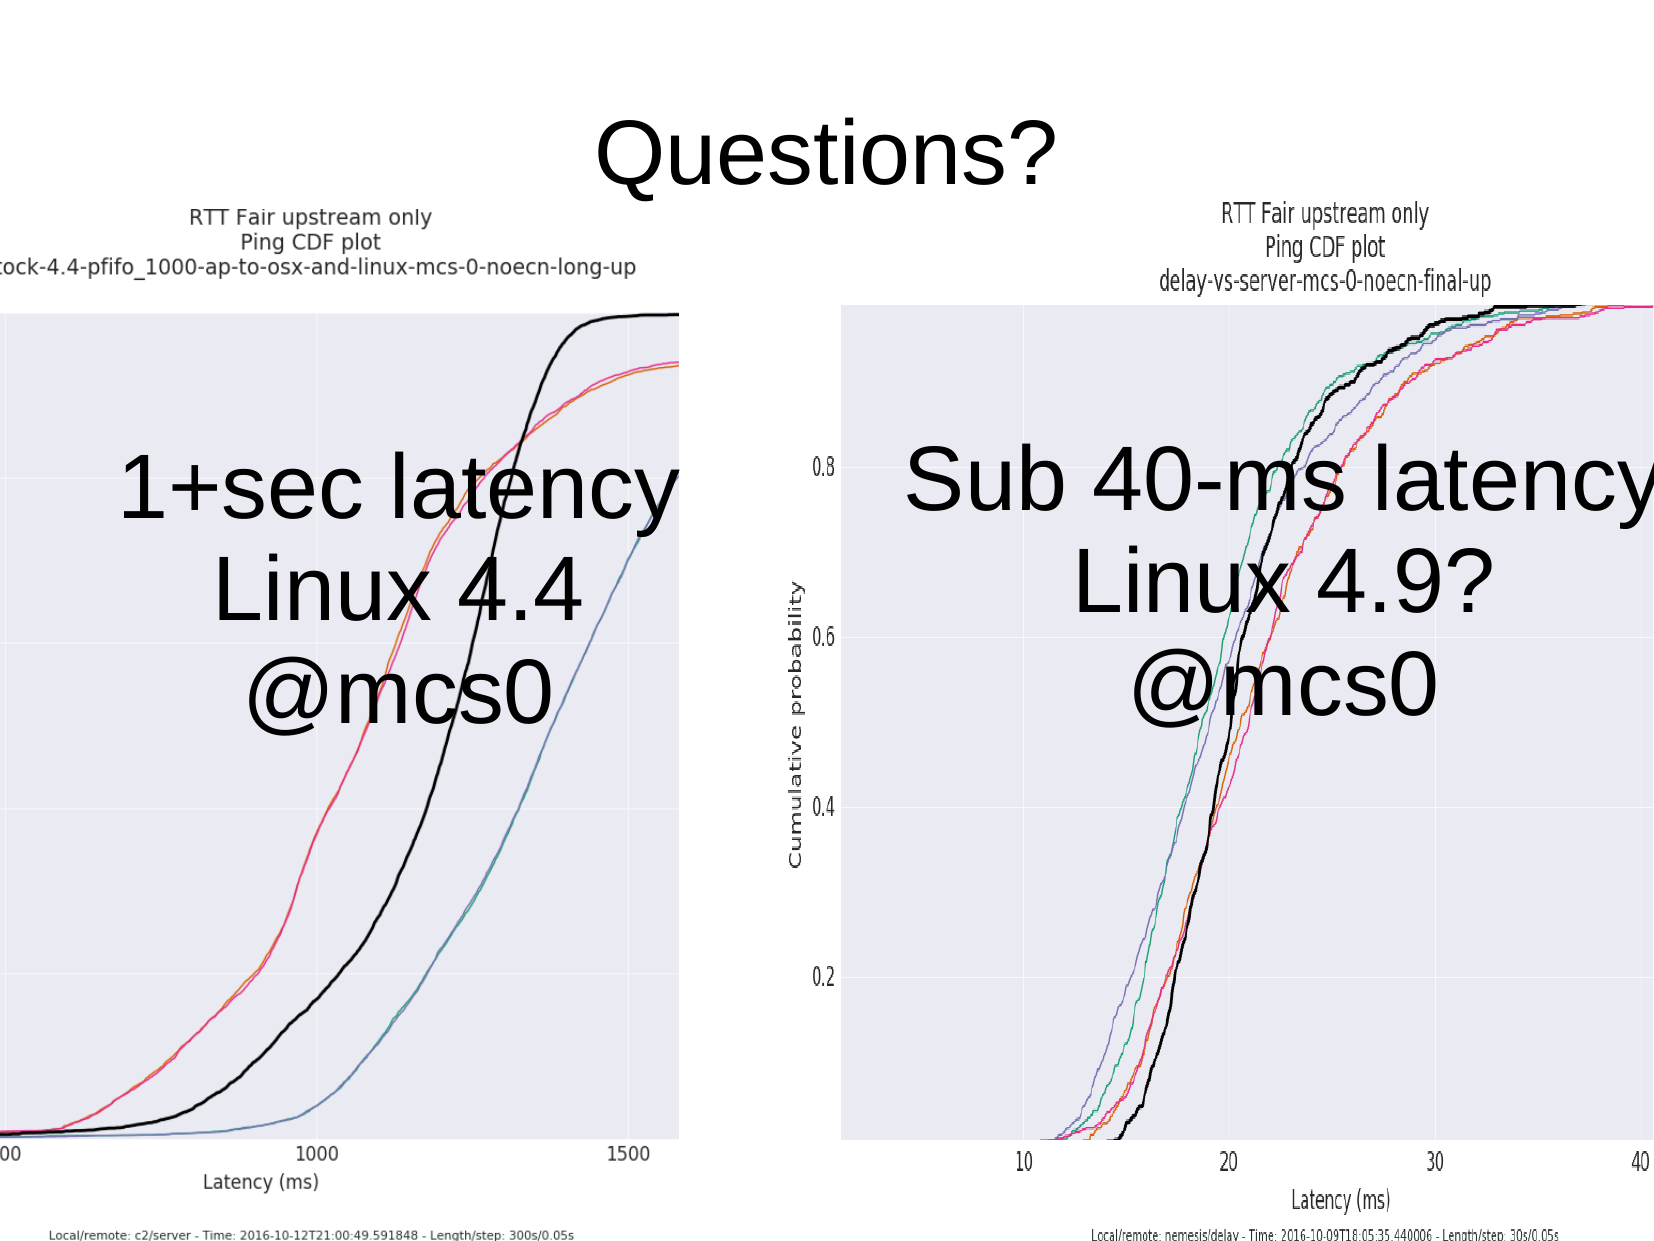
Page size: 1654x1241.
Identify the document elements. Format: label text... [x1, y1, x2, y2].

title 1+sec latency Linux 4.4 @mcs0 [0, 435, 1144, 743]
title Sub 40-ms latency Linux 4.9? @mcs0 [540, 427, 1654, 736]
picture [0, 736, 1654, 1241]
picture [0, 201, 1654, 435]
title Questions? [82, 49, 1571, 209]
